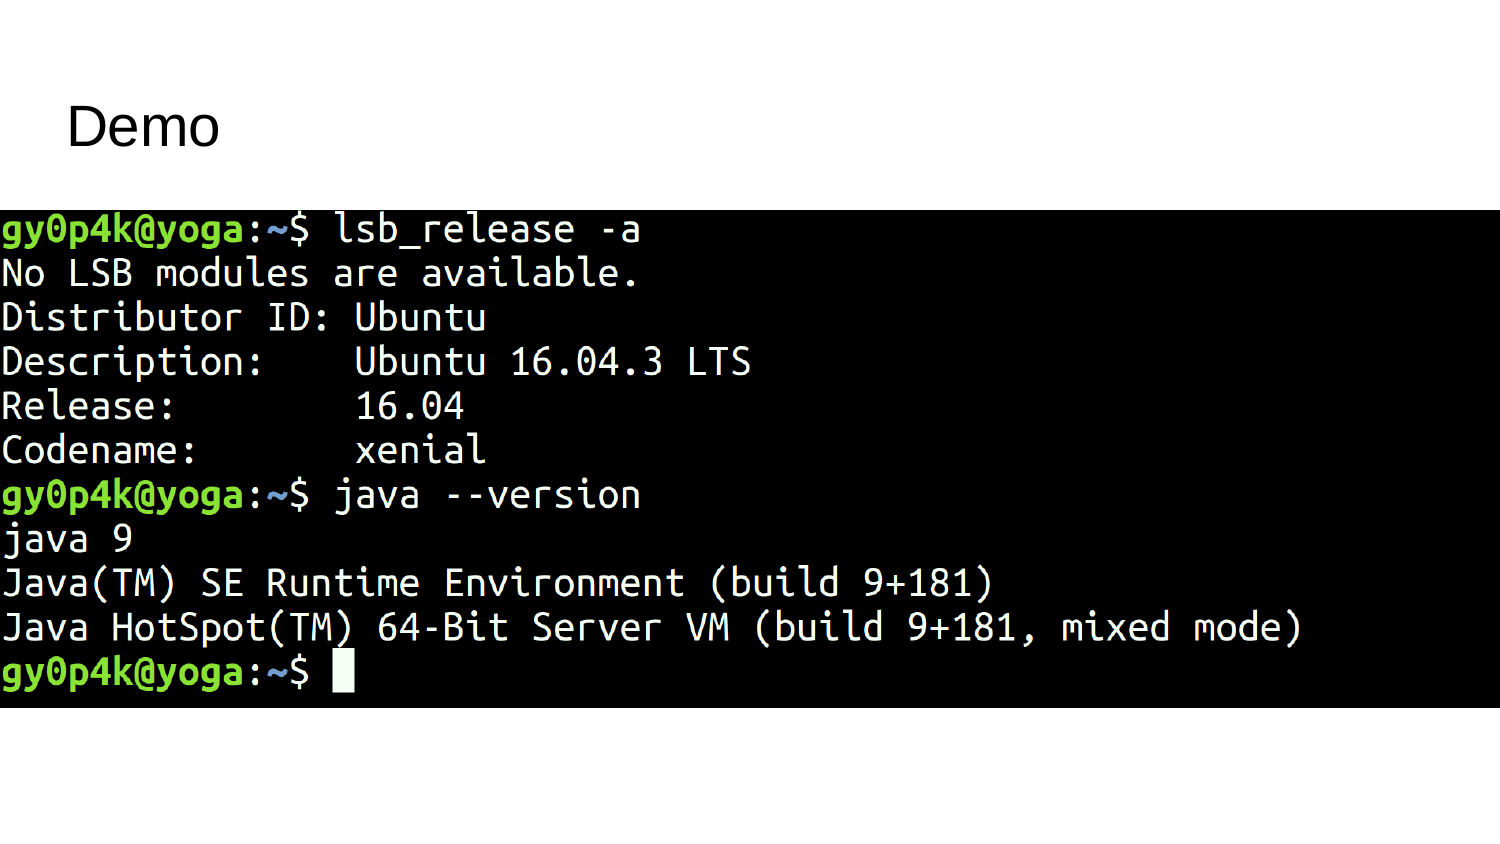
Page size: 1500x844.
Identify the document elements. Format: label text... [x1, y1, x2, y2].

title Demo [51, 72, 1449, 167]
picture [0, 210, 1500, 708]
